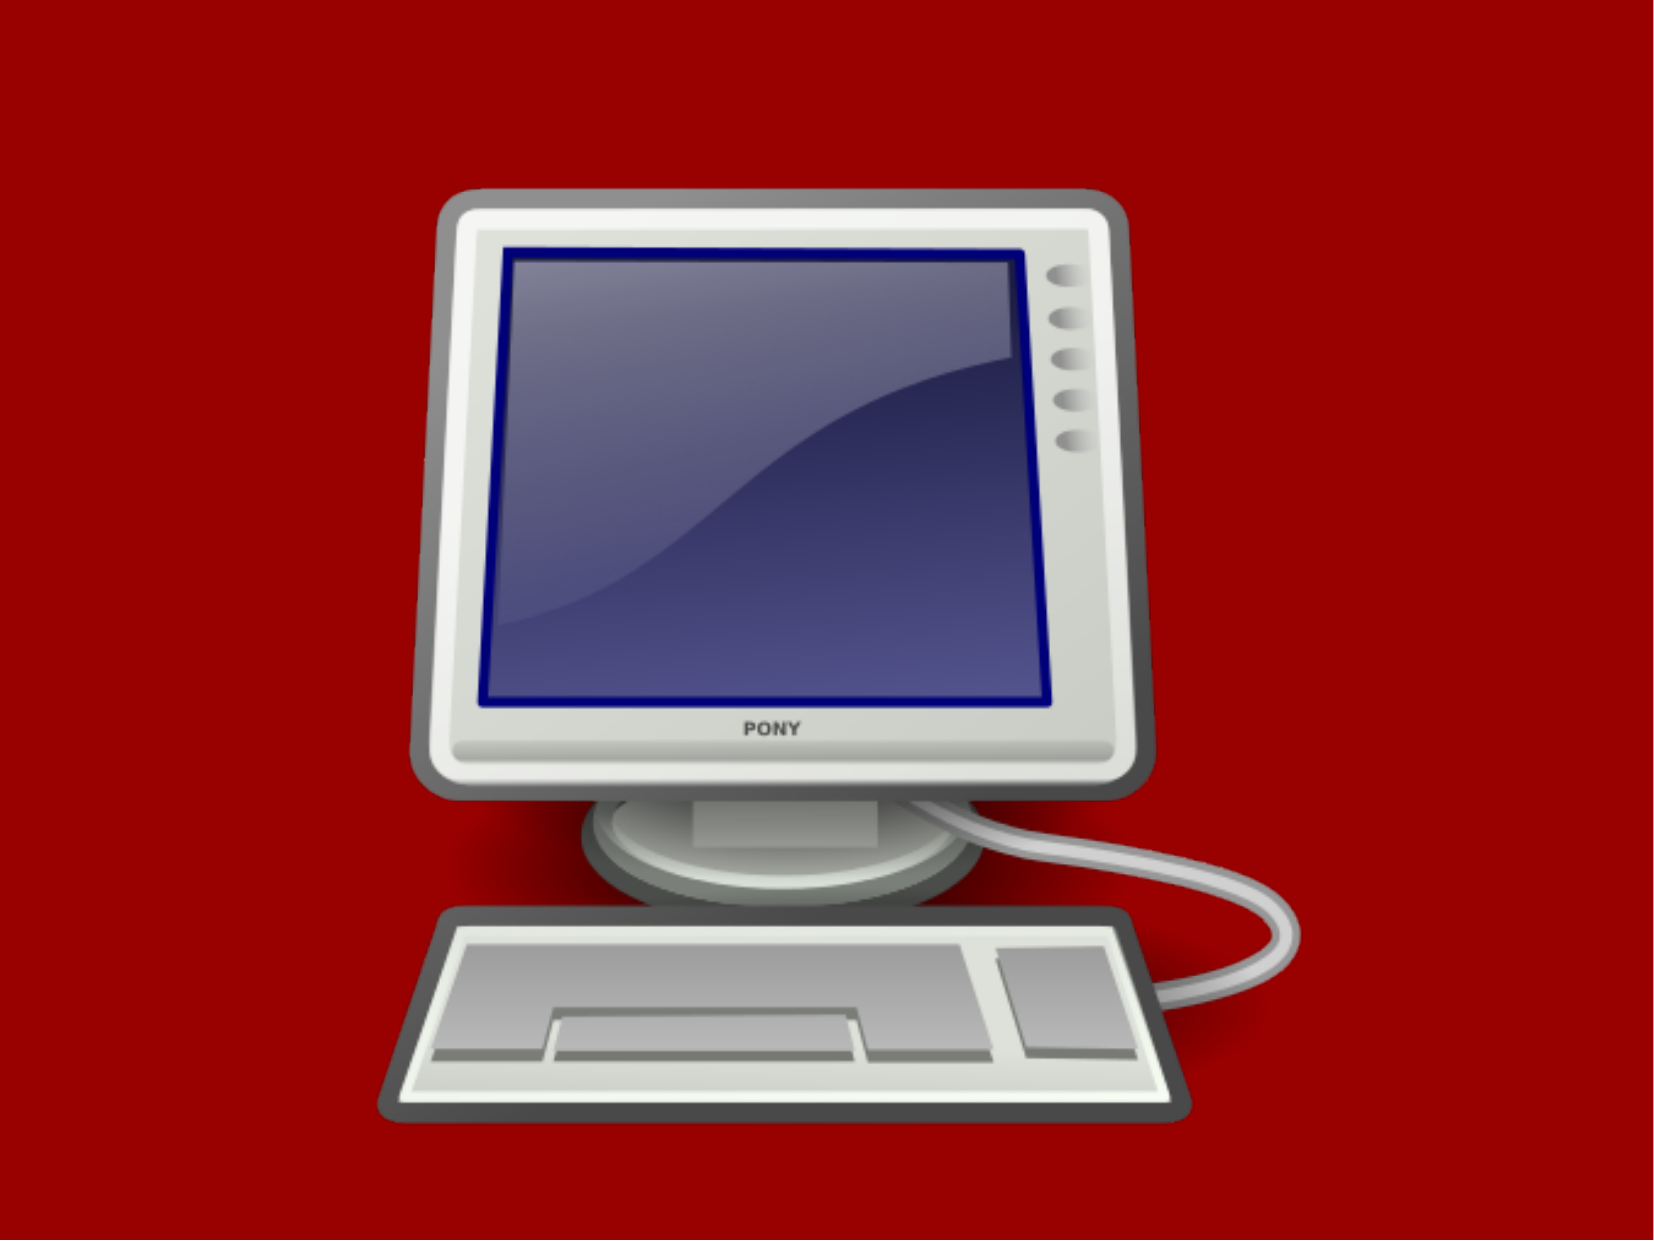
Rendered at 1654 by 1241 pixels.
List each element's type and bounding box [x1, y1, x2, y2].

picture [337, 165, 1317, 1145]
